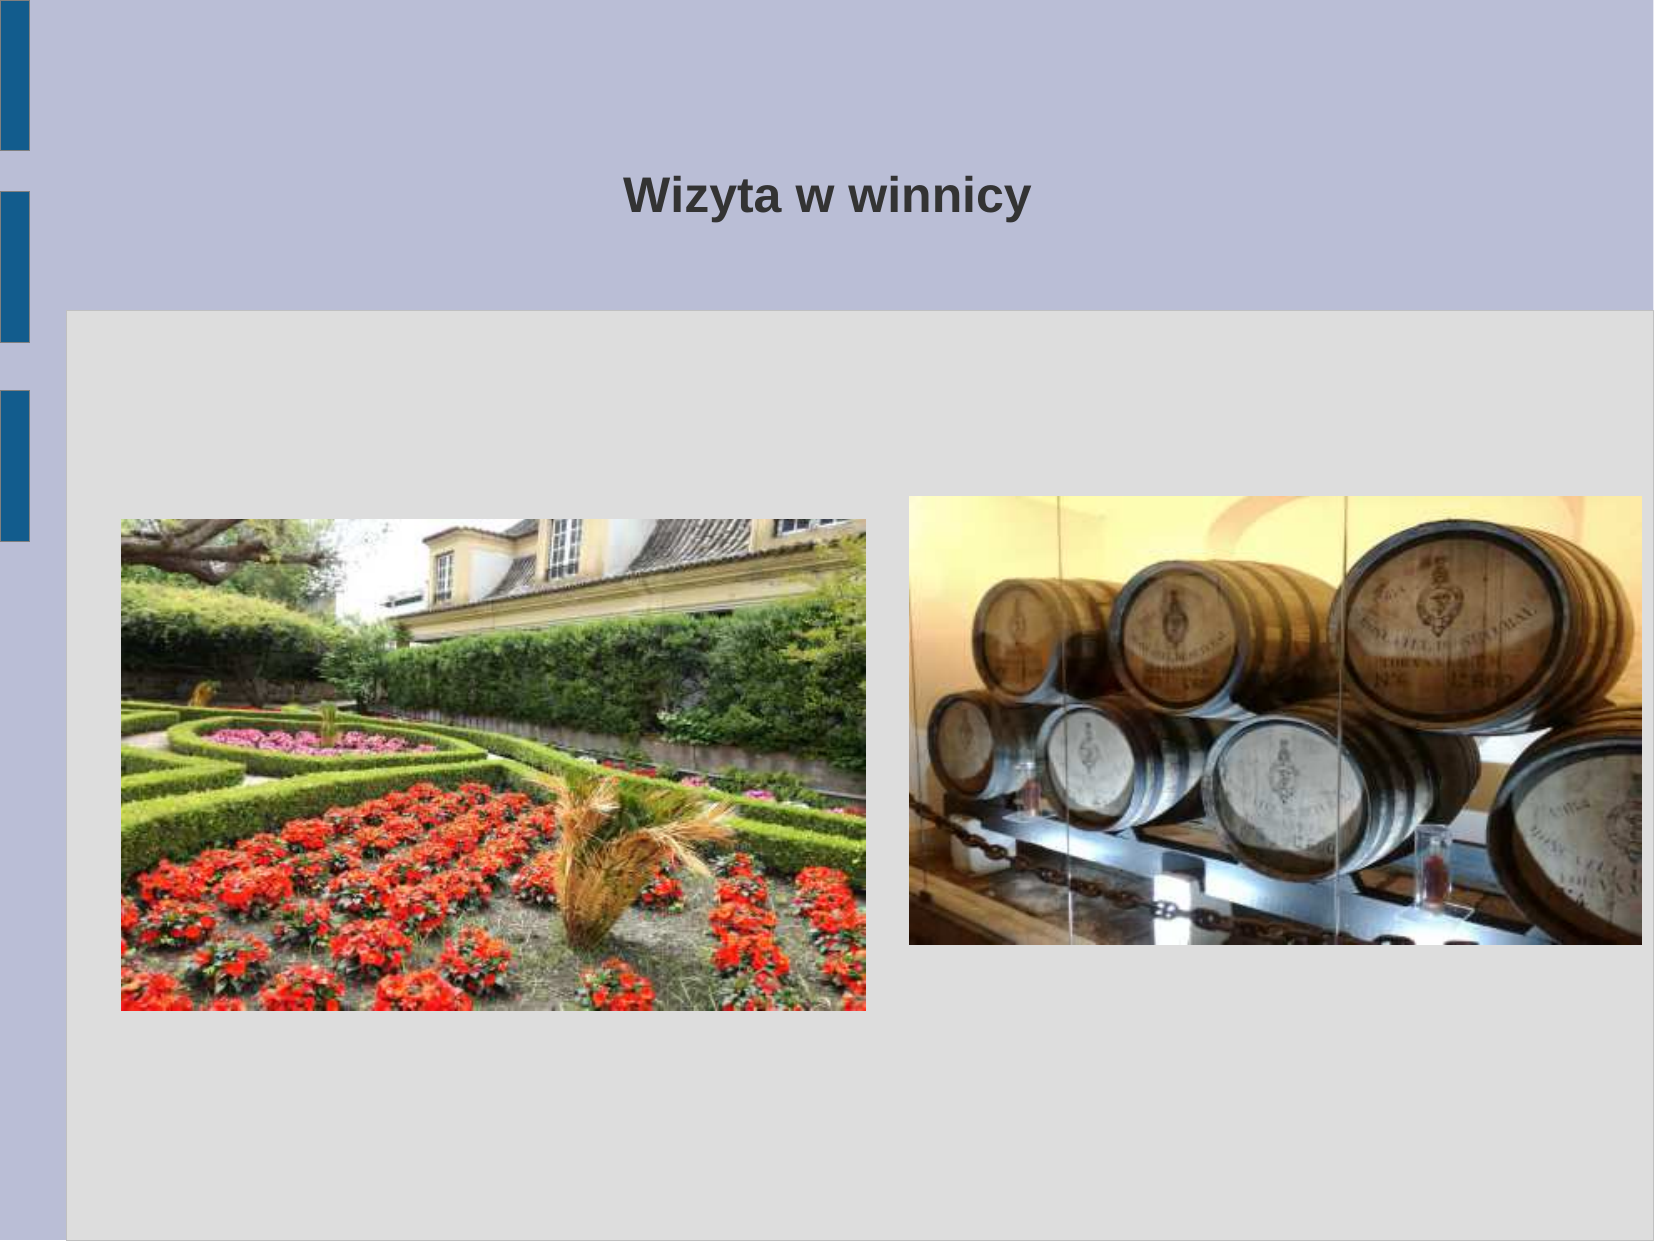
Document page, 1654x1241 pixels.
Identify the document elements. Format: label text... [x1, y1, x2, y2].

picture [909, 496, 1642, 945]
picture [121, 519, 866, 1011]
title Wizyta w winnicy [121, 91, 1534, 299]
